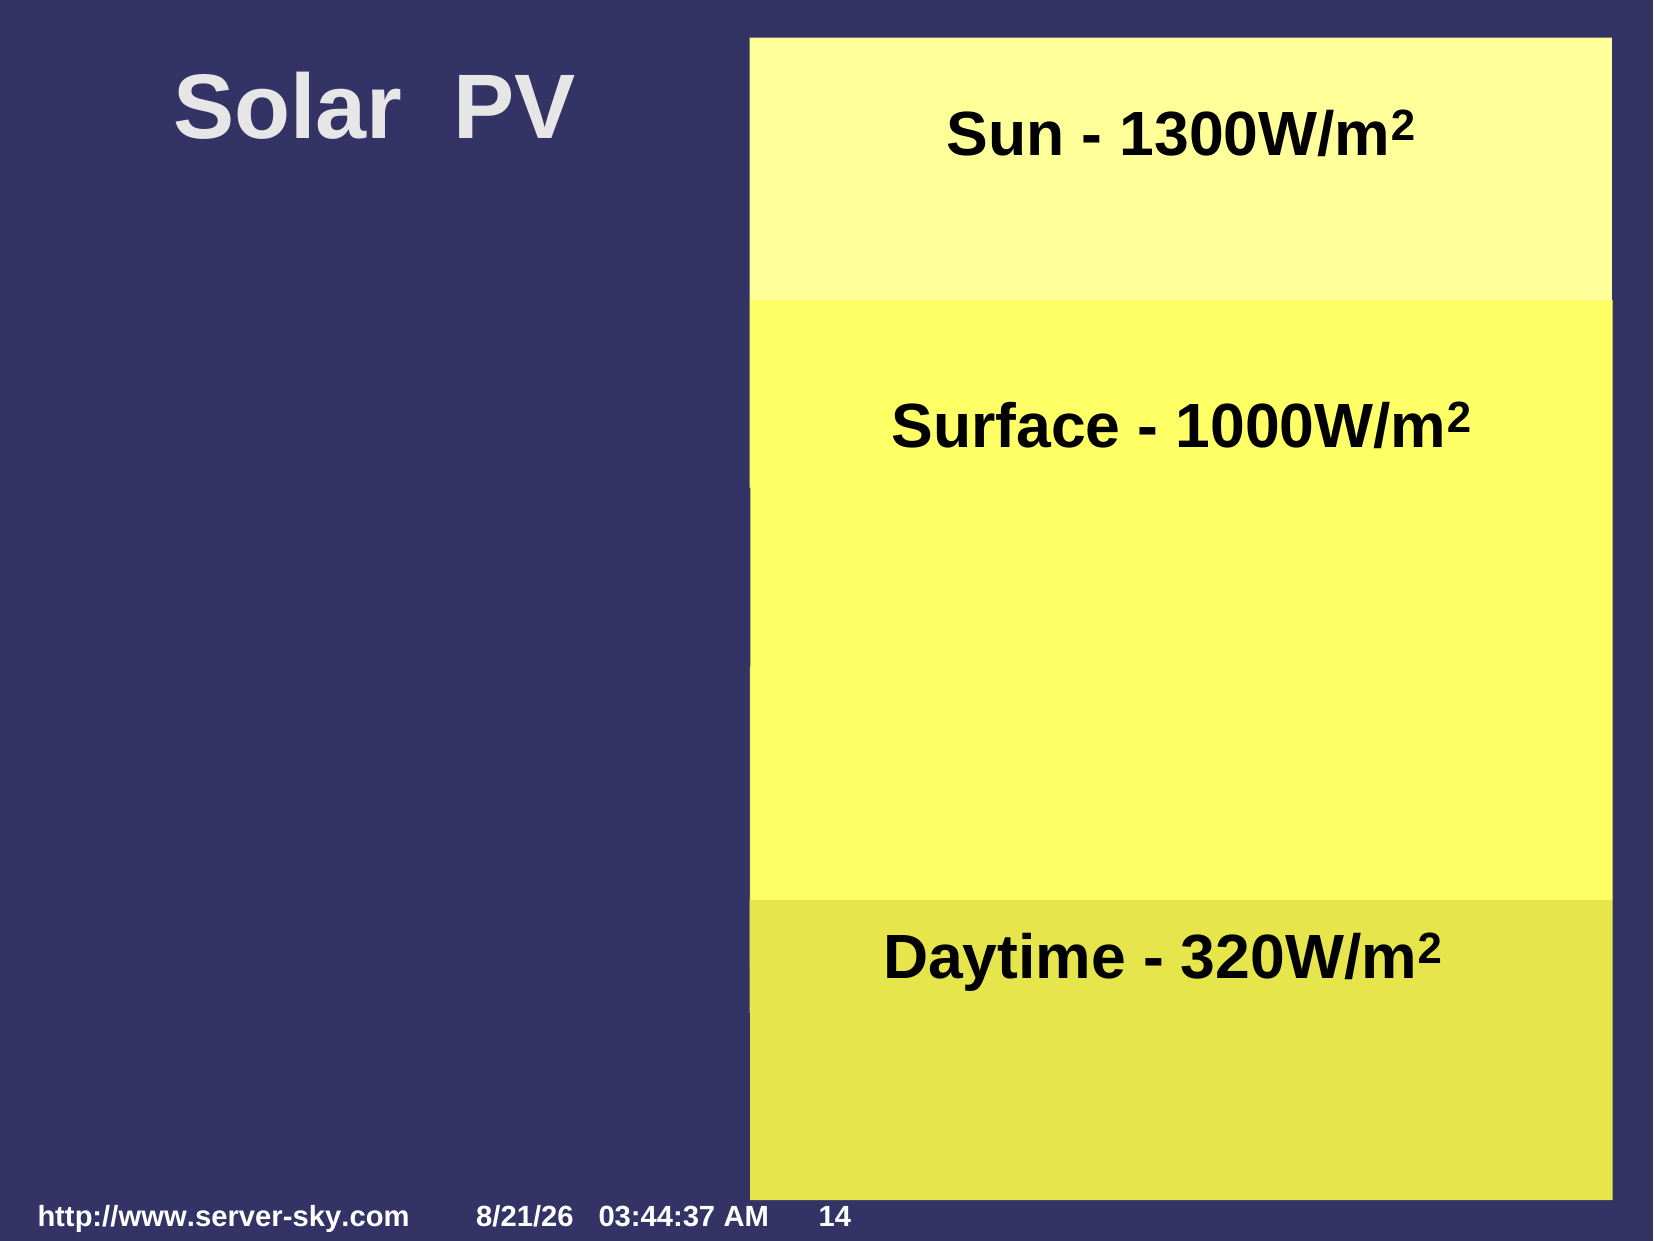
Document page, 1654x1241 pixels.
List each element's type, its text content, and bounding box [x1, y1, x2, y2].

text_box Surface - 1000W/m2 [750, 300, 1613, 901]
text_box Sun - 1300W/m2 [749, 37, 1612, 301]
title Solar PV [0, 37, 750, 177]
text_box Daytime - 320W/m2 [749, 900, 1612, 1013]
text_box [750, 901, 1613, 1201]
